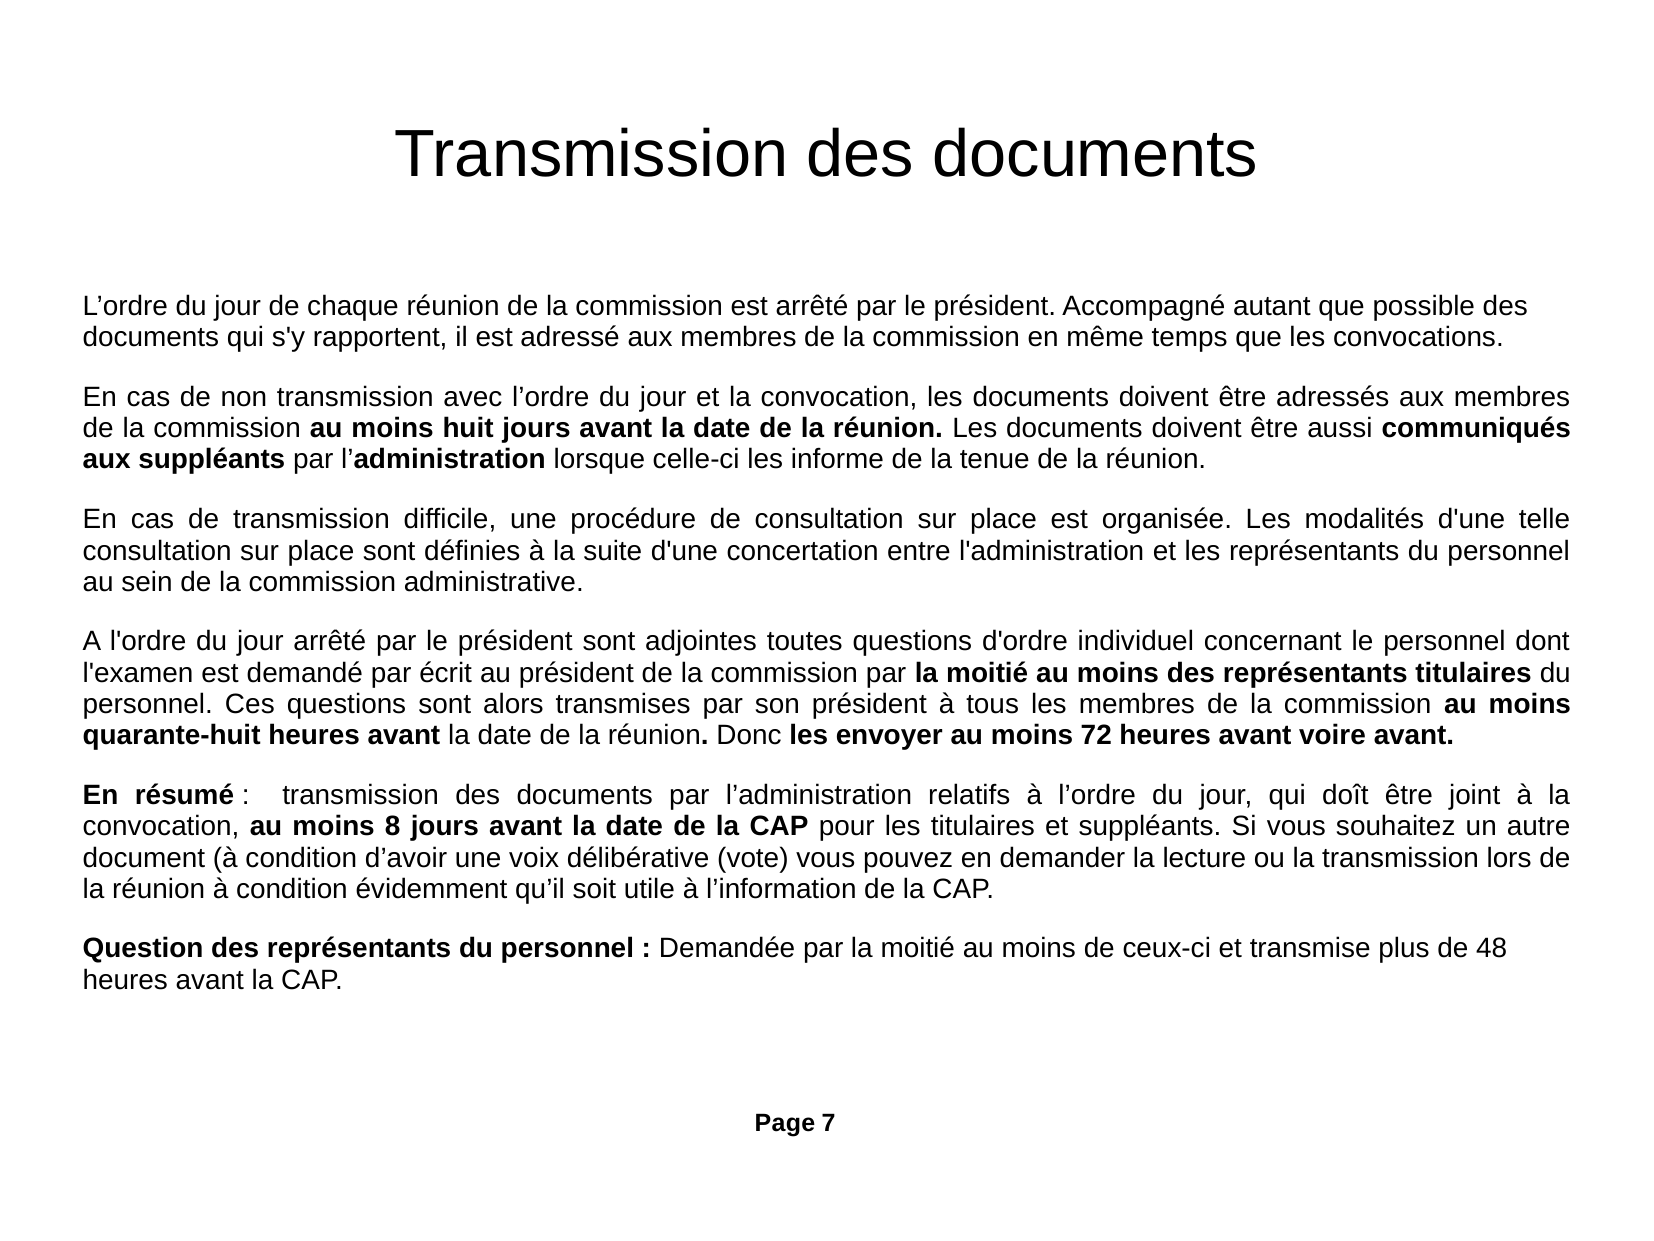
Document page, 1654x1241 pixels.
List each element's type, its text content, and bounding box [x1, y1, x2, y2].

title Transmission des documents [82, 49, 1571, 257]
chart [752, 1110, 886, 1143]
list L’ordre du jour de chaque réunion de la commission est arrêté par le président. Accompagné autant que possible des documents qui s'y rapportent, il est adressé aux membres de la commission en même temps que les convocations. En cas de non transmission avec l’ordre du jour et la convocation, les documents doivent être adressés aux membres de la commission au moins huit jours avant la date de la réunion. Les documents doivent être aussi communiqués aux suppléants par l’administration lorsque celle-ci les informe de la tenue de la réunion. En cas de transmission difficile, une procédure de consultation sur place est organisée. Les modalités d'une telle consultation sur place sont définies à la suite d'une concertation entre l'administration et les représentants du personnel au sein de la commission administrative. A l'ordre du jour arrêté par le président sont adjointes toutes questions d'ordre individuel concernant le personnel dont l'examen est demandé par écrit au président de la commission par la moitié au moins des représentants titulaires du personnel. Ces questions sont alors transmises par son président à tous les membres de la commission au moins quarante-huit heures avant la date de la réunion. Donc les envoyer au moins 72 heures avant voire avant. En résumé : transmission des documents par l’administration relatifs à l’ordre du jour, qui doît être joint à la convocation, au moins 8 jours avant la date de la CAP pour les titulaires et suppléants. Si vous souhaitez un autre document (à condition d’avoir une voix délibérative (vote) vous pouvez en demander la lecture ou la transmission lors de la réunion à condition évidemment qu’il soit utile à l’information de la CAP. Question des représentants du personnel : Demandée par la moitié au moins de ceux-ci et transmise plus de 48 heures avant la CAP. [82, 290, 1571, 1010]
